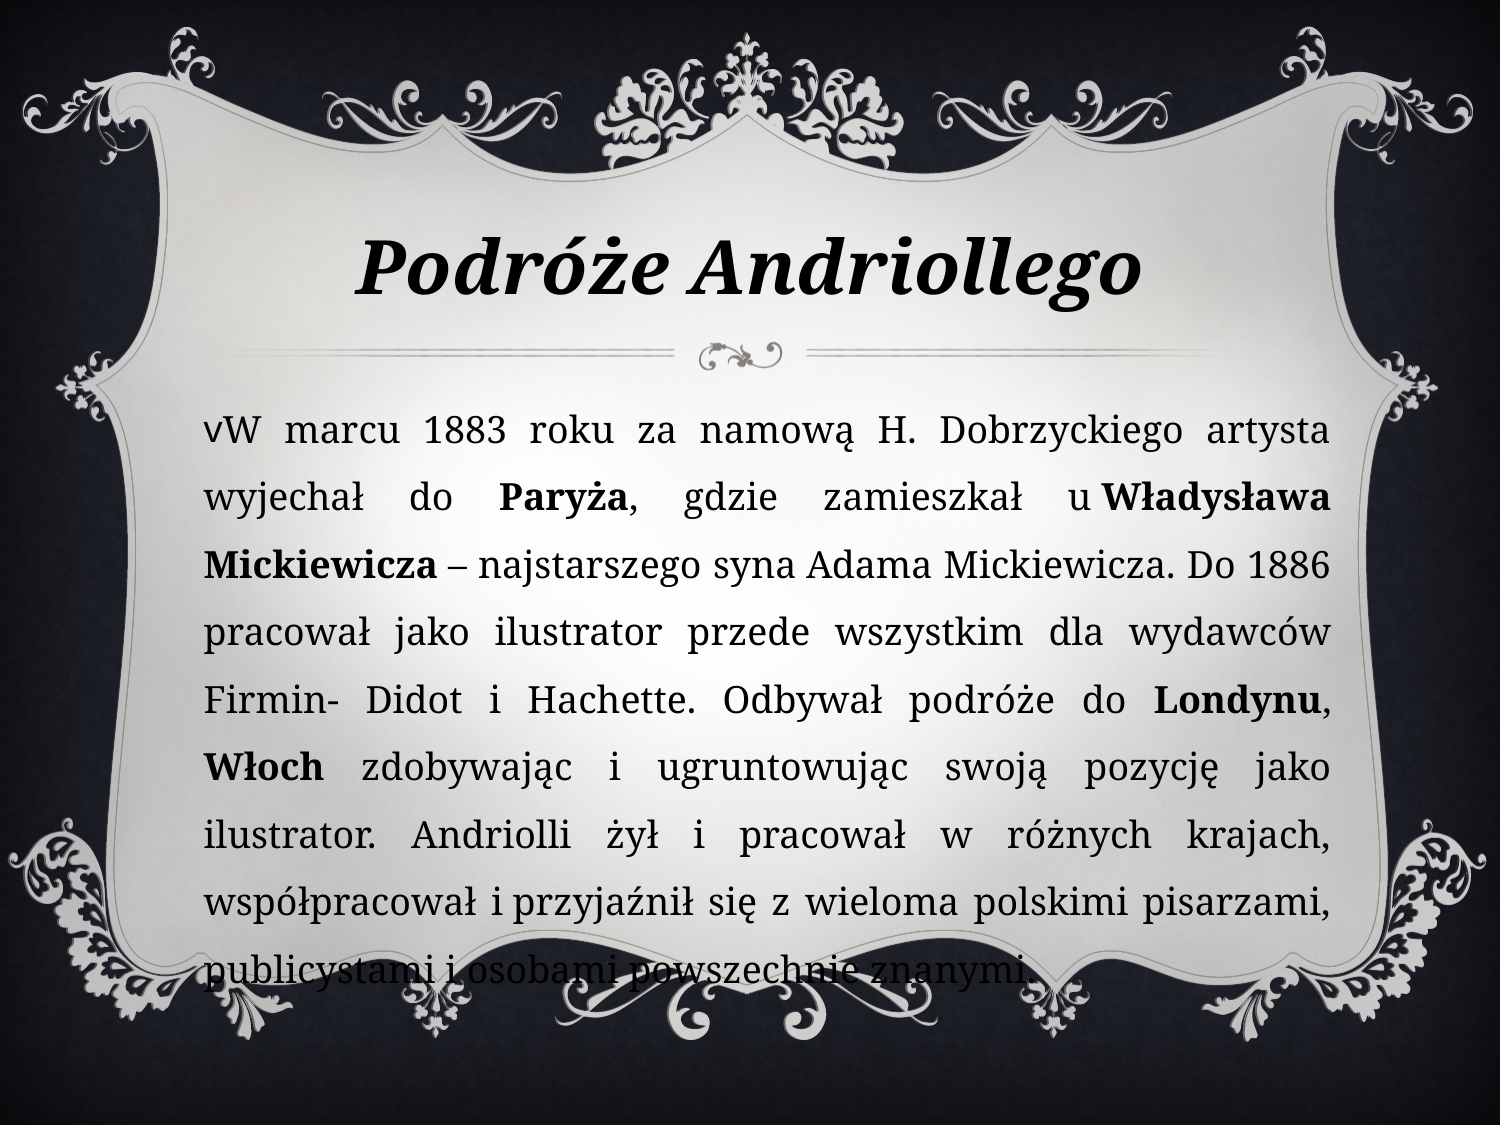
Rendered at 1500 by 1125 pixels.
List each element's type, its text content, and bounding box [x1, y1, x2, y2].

list W marcu 1883 roku za namową H. Dobrzyckiego artysta wyjechał do Paryża, gdzie zamieszkał u Władysława Mickiewicza – najstarszego syna Adama Mickiewicza. Do 1886 pracował jako ilustrator przede wszystkim dla wydawców Firmin- Didot i Hachette. Odbywał podróże do Londynu, Włoch zdobywając i ugruntowując swoją pozycję jako ilustrator. Andriolli żył i pracował w różnych krajach, współpracował i przyjaźnił się z wieloma polskimi pisarzami, publicystami i osobami powszechnie znanymi. [188, 323, 1347, 851]
title Podróże Andriollego [225, 212, 1275, 323]
picture [0, 0, 1500, 1125]
